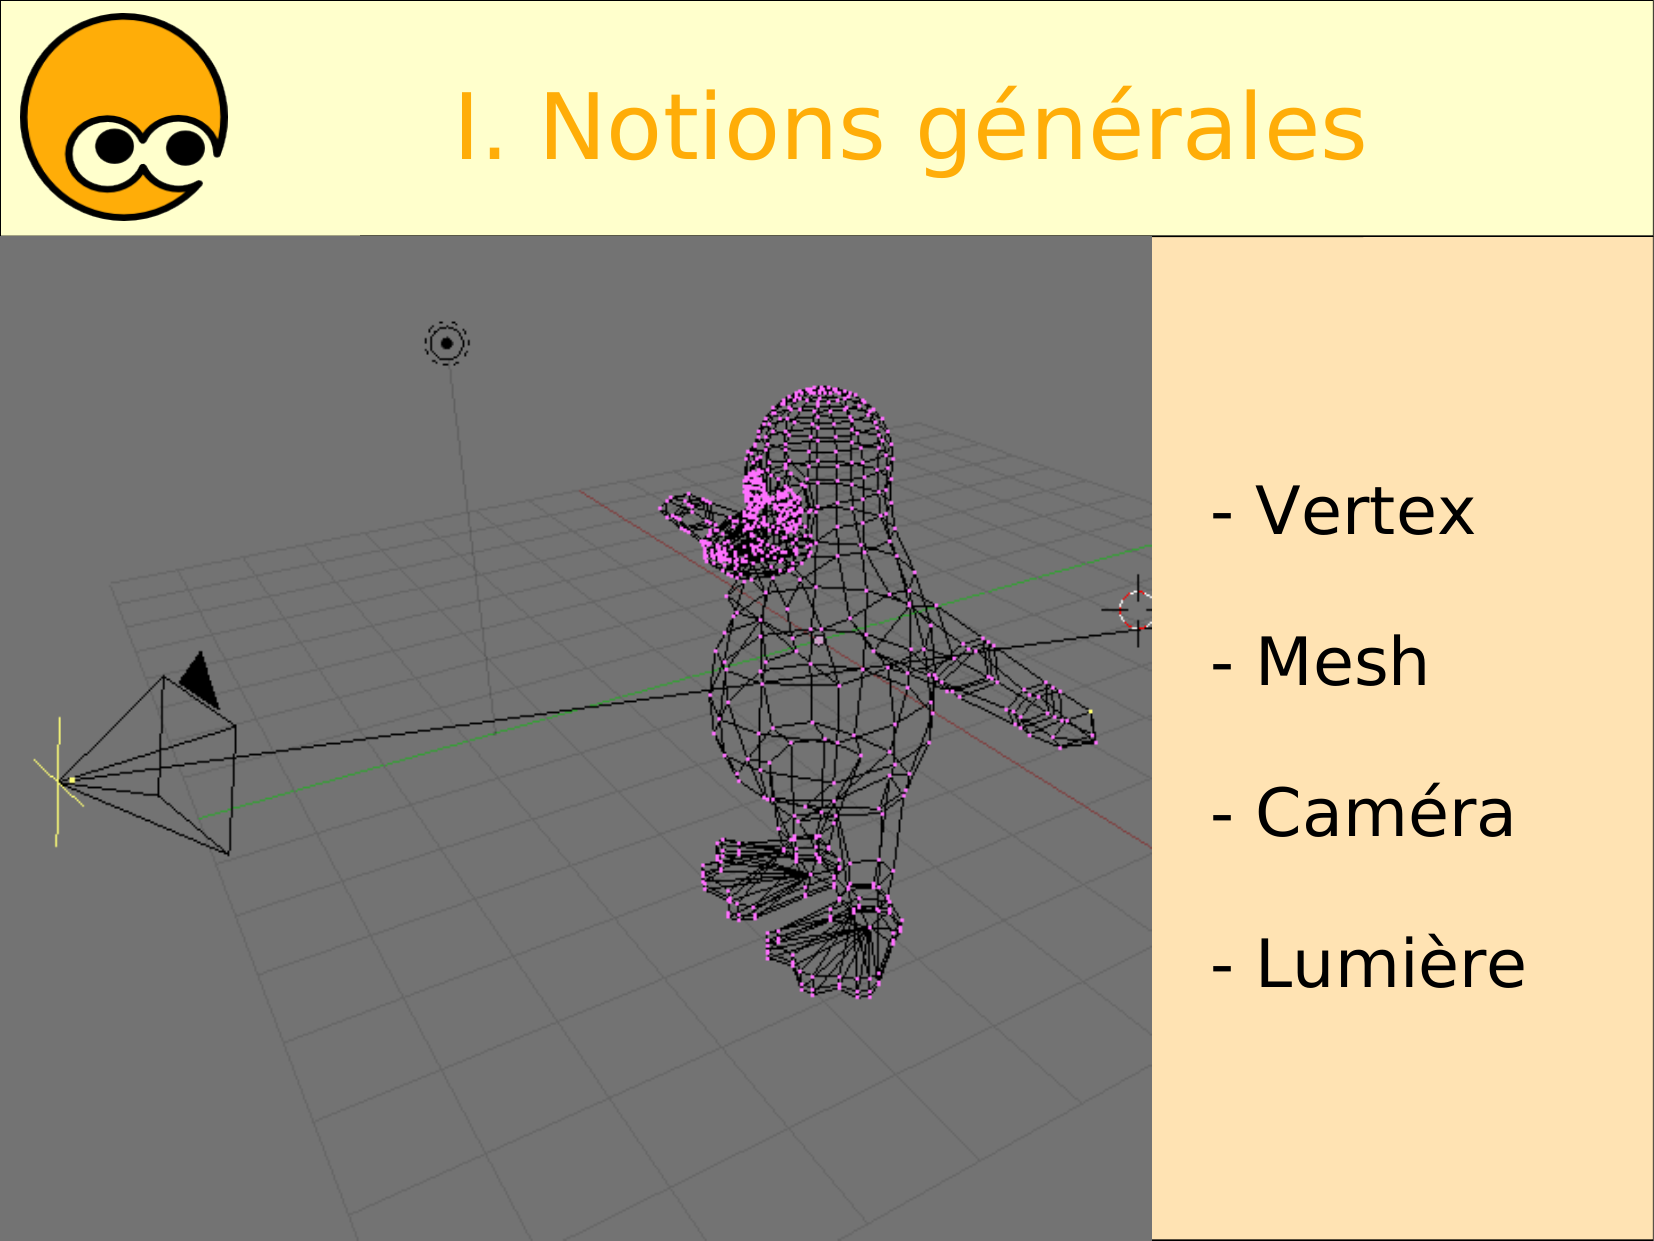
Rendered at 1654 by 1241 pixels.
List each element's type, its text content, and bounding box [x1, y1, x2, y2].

picture [0, 236, 1152, 1241]
subtitle - Vertex - Mesh - Caméra - Lumière [1210, 265, 1630, 1211]
picture [20, 13, 228, 221]
title I. Notions générales [252, 28, 1571, 228]
